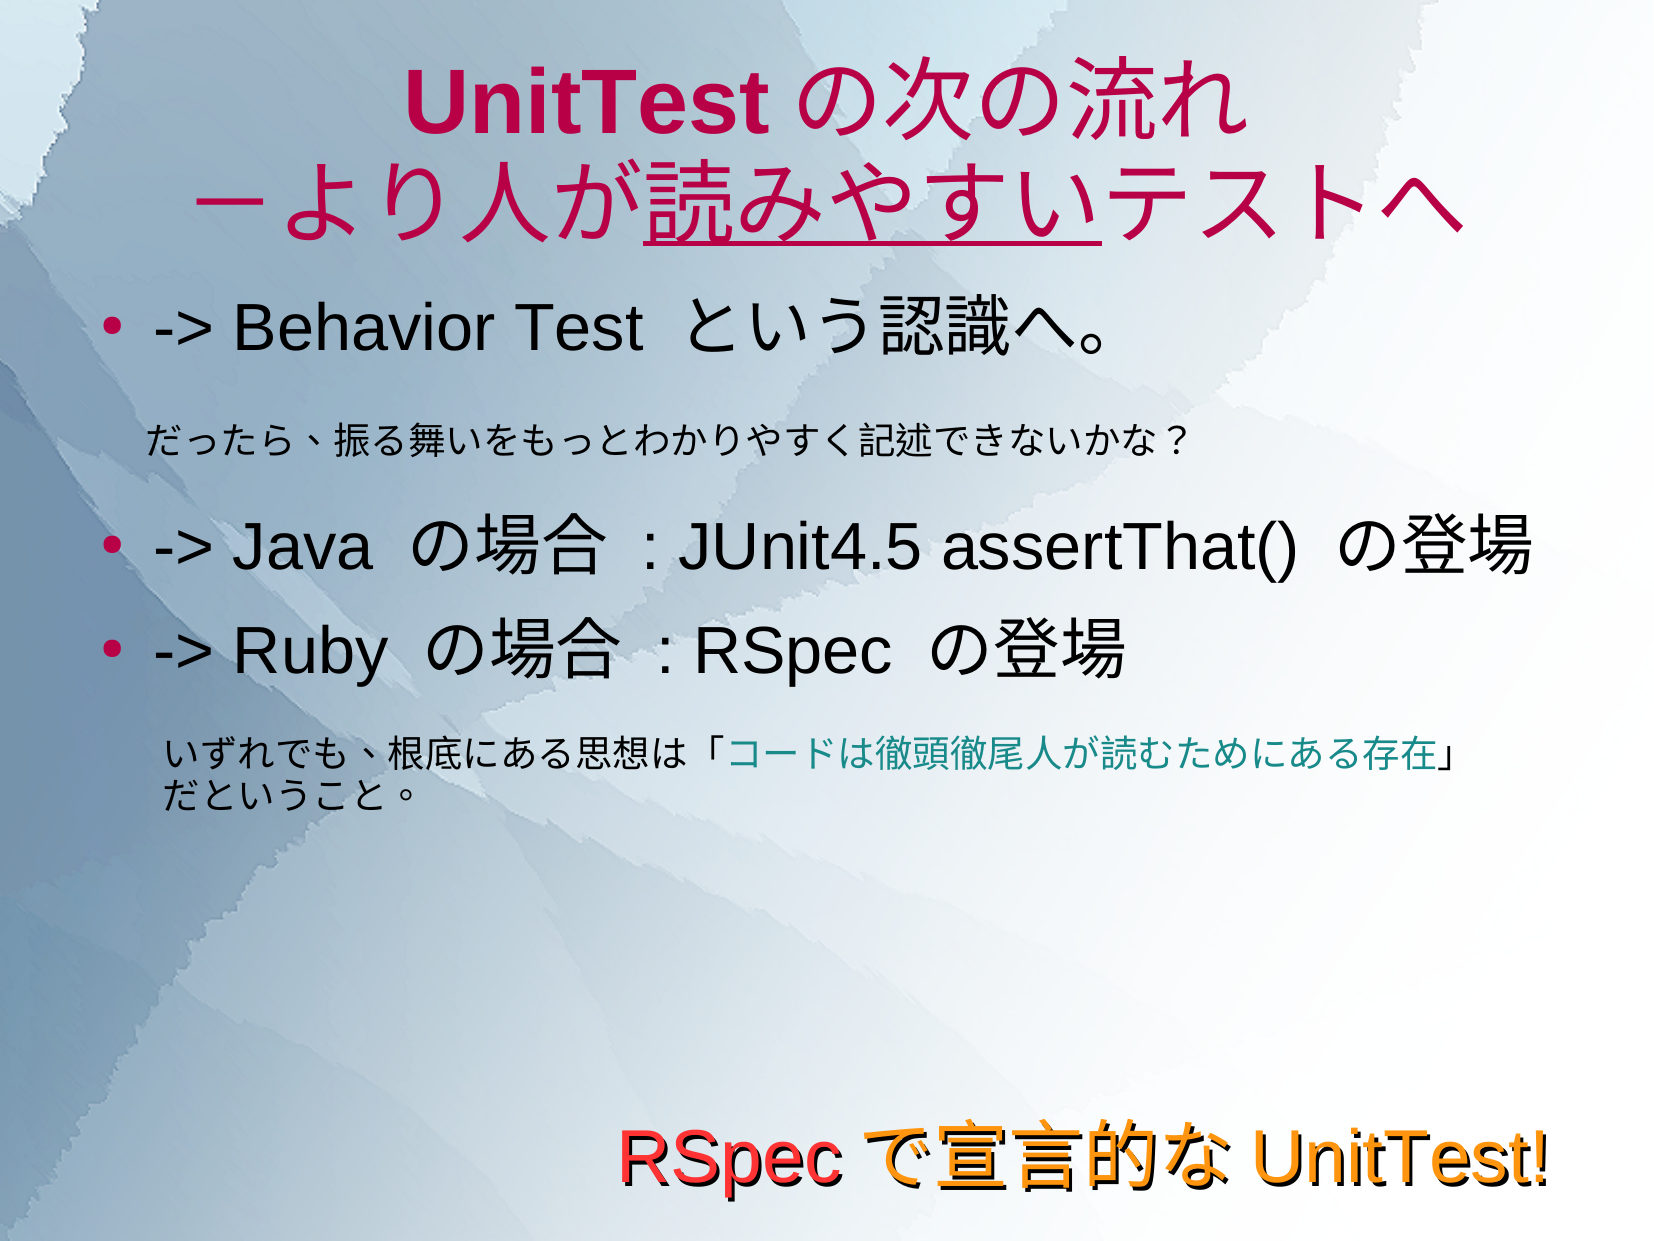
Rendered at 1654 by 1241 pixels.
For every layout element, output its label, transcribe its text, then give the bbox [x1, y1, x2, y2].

text_box いずれでも、根底にある思想は「コードは徹頭徹尾人が読むためにある存在」だということ。 [147, 726, 1506, 875]
picture [0, 0, 1654, 1241]
text_box だったら、振る舞いをもっとわかりやすく記述できないかな？ [130, 413, 1211, 479]
title UnitTestの次の流れ －より人が読みやすいテストへ [82, 50, 1571, 256]
list -> Java の場合 : JUnit4.5 assertThat() の登場 -> Ruby の場合 : RSpec の登場 [82, 508, 1571, 688]
text_box RSpecで宣言的なUnitTest! [561, 1107, 1565, 1207]
list -> Behavior Test という認識へ。 [82, 290, 1571, 384]
